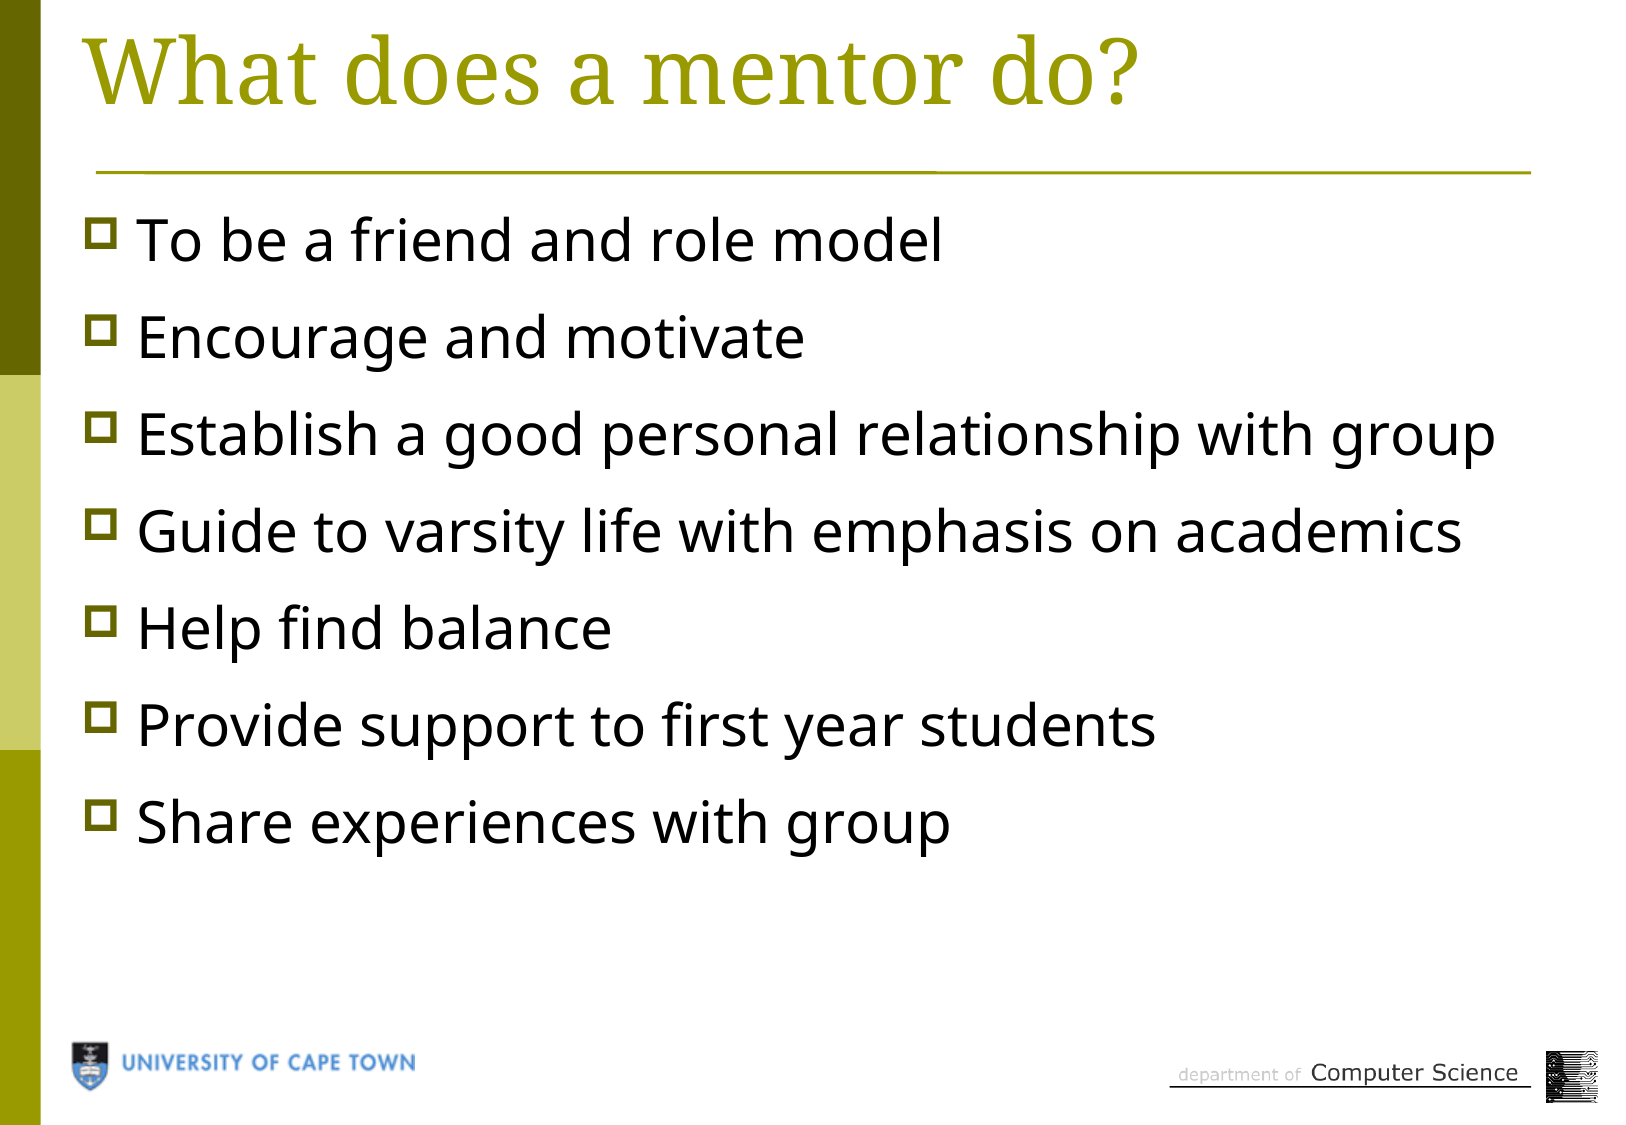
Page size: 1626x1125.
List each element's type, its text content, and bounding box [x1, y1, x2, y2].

picture [61, 1024, 415, 1103]
picture [1546, 1051, 1598, 1103]
picture [1169, 1043, 1532, 1091]
title What does a mentor do? [81, 0, 1543, 172]
list To be a friend and role model Encourage and motivate Establish a good personal relationship with group Guide to varsity life with emphasis on academics Help find balance Provide support to first year students Share experiences with group [81, 196, 1543, 946]
